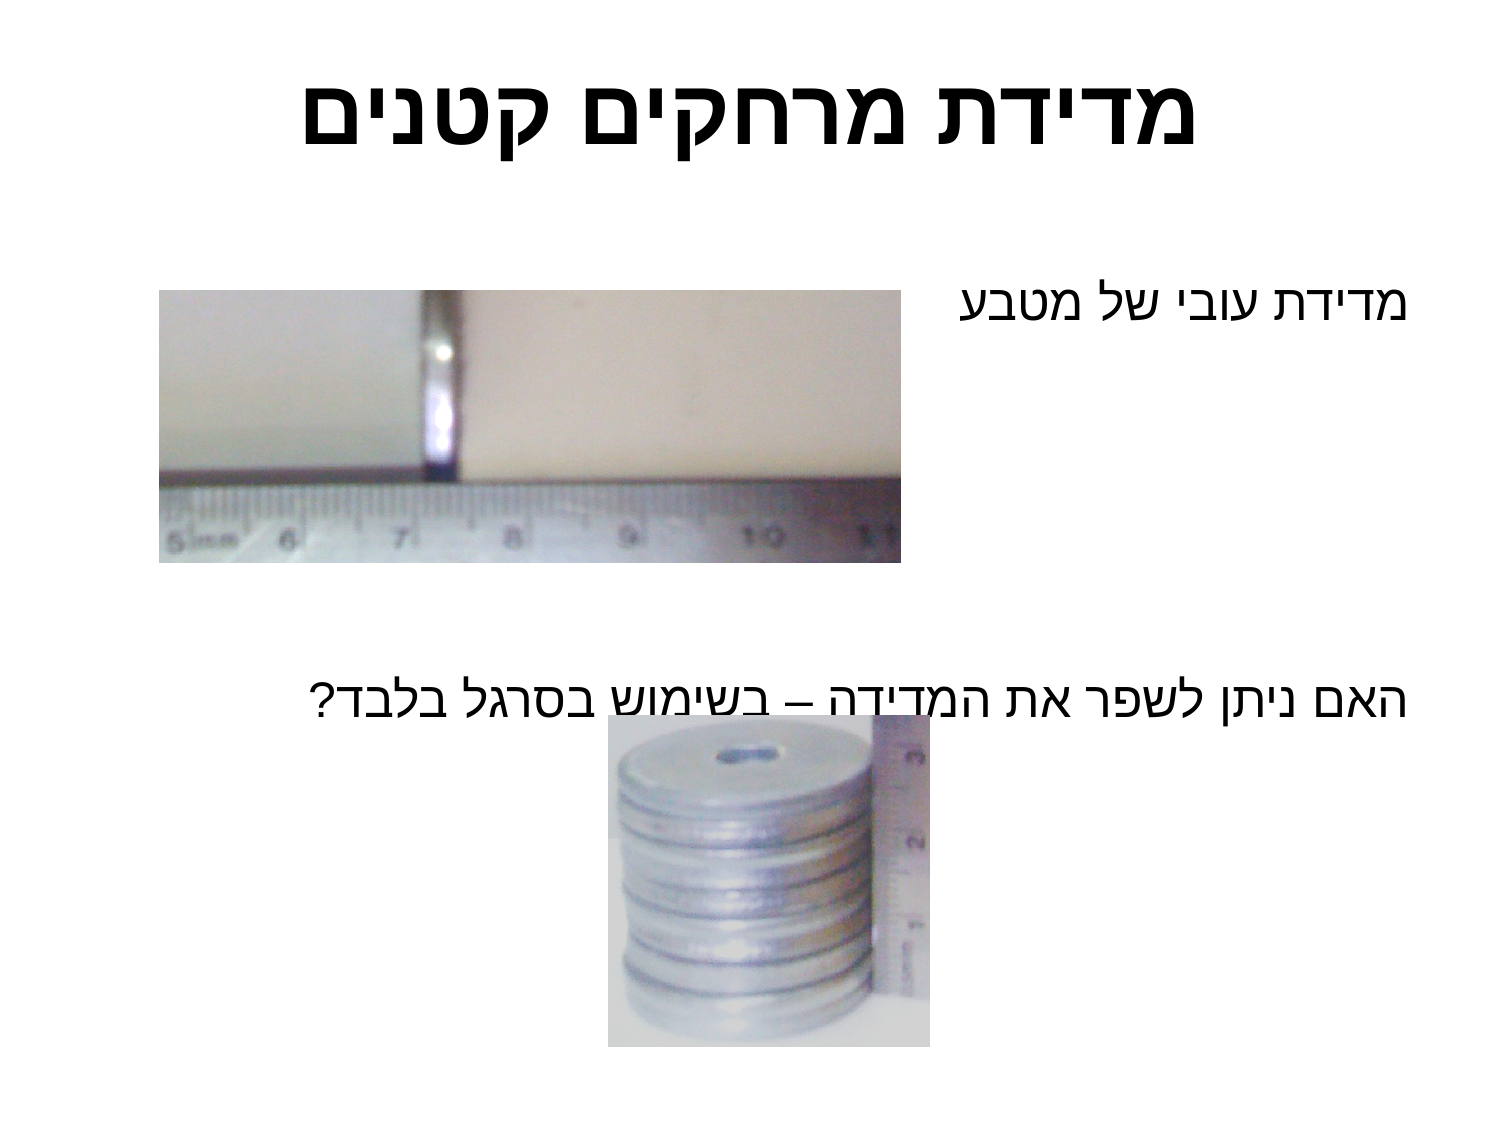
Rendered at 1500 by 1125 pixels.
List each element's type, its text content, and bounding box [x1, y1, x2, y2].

title מדידת מרחקים קטנים [75, 45, 1425, 233]
picture [608, 716, 930, 1047]
list מדידת עובי של מטבע האם ניתן לשפר את המדידה – בשימוש בסרגל בלבד? [75, 262, 1425, 1005]
picture [159, 290, 901, 563]
